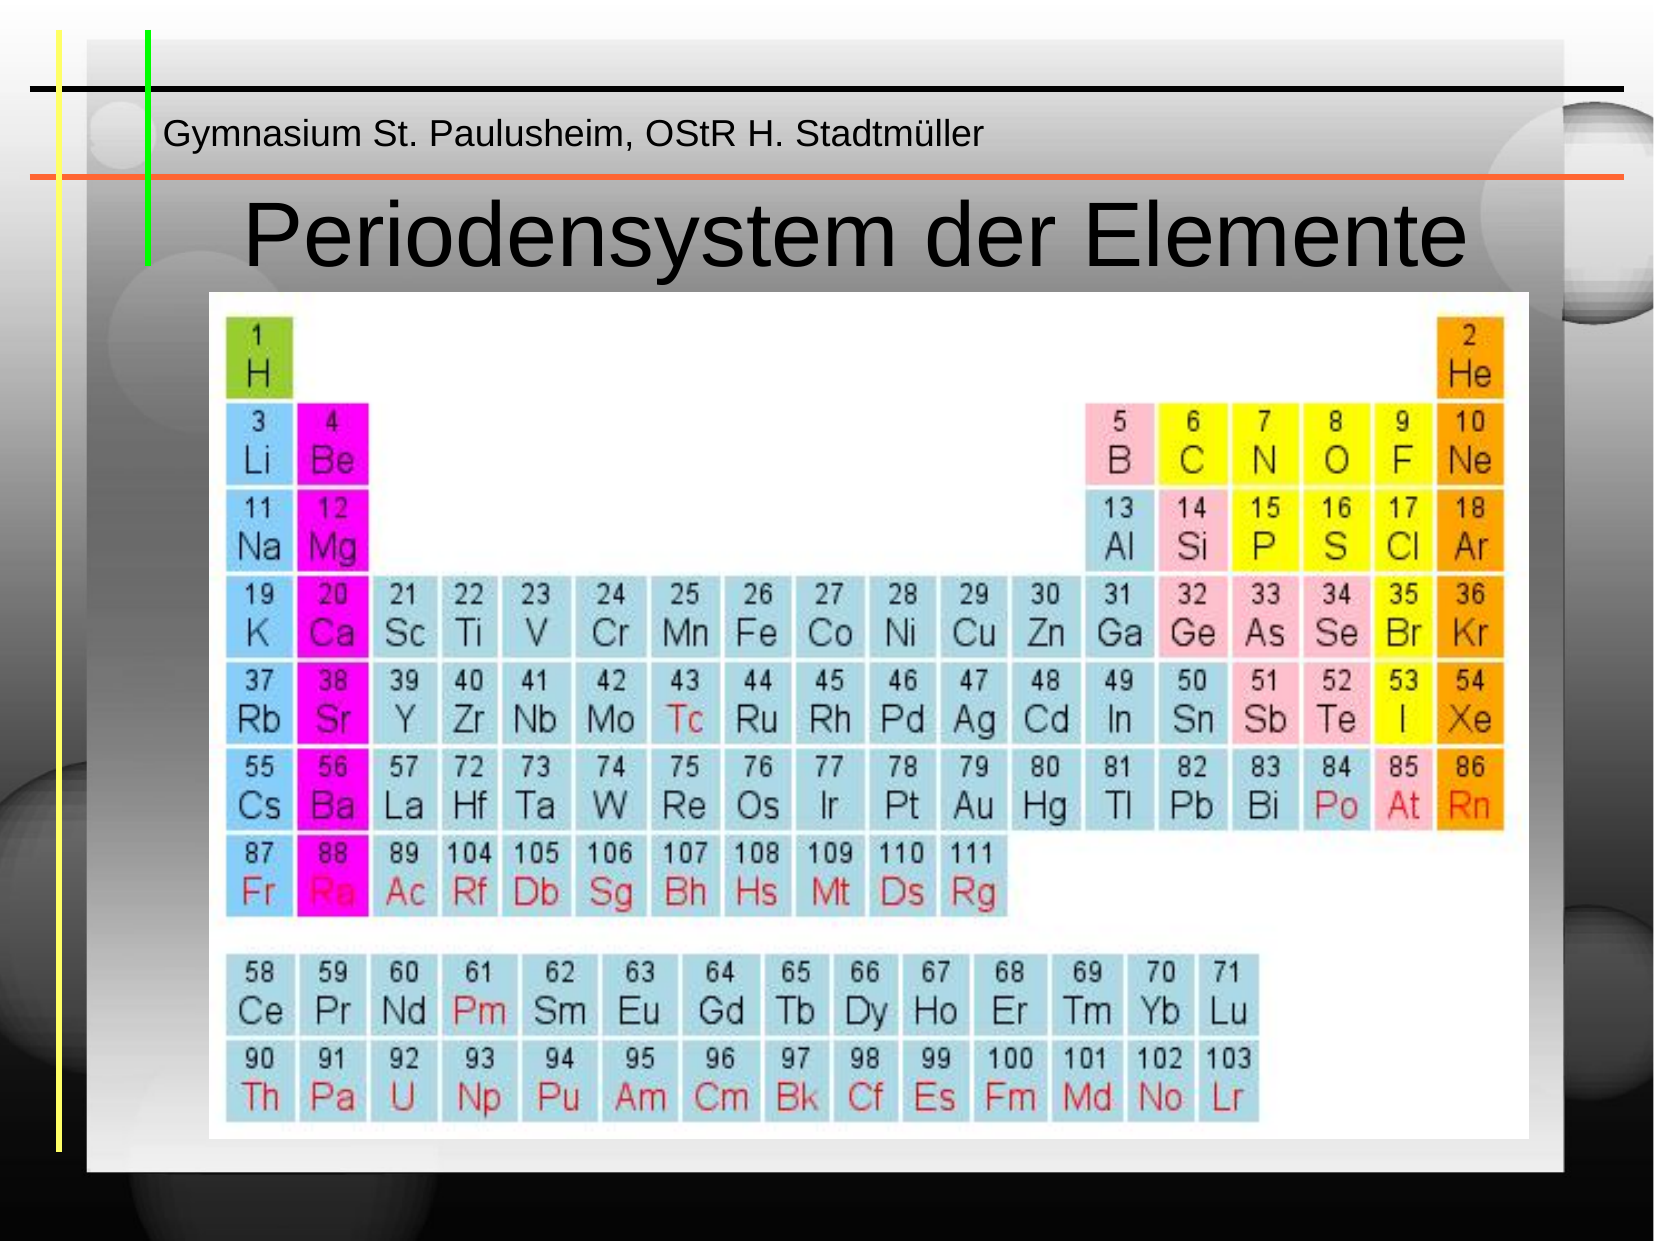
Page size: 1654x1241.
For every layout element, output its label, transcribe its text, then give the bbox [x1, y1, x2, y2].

title Periodensystem der Elemente [237, 147, 1477, 292]
text_box Gymnasium St. Paulusheim, OStR H. Stadtmüller [151, 105, 1006, 163]
picture [0, 0, 1654, 1241]
